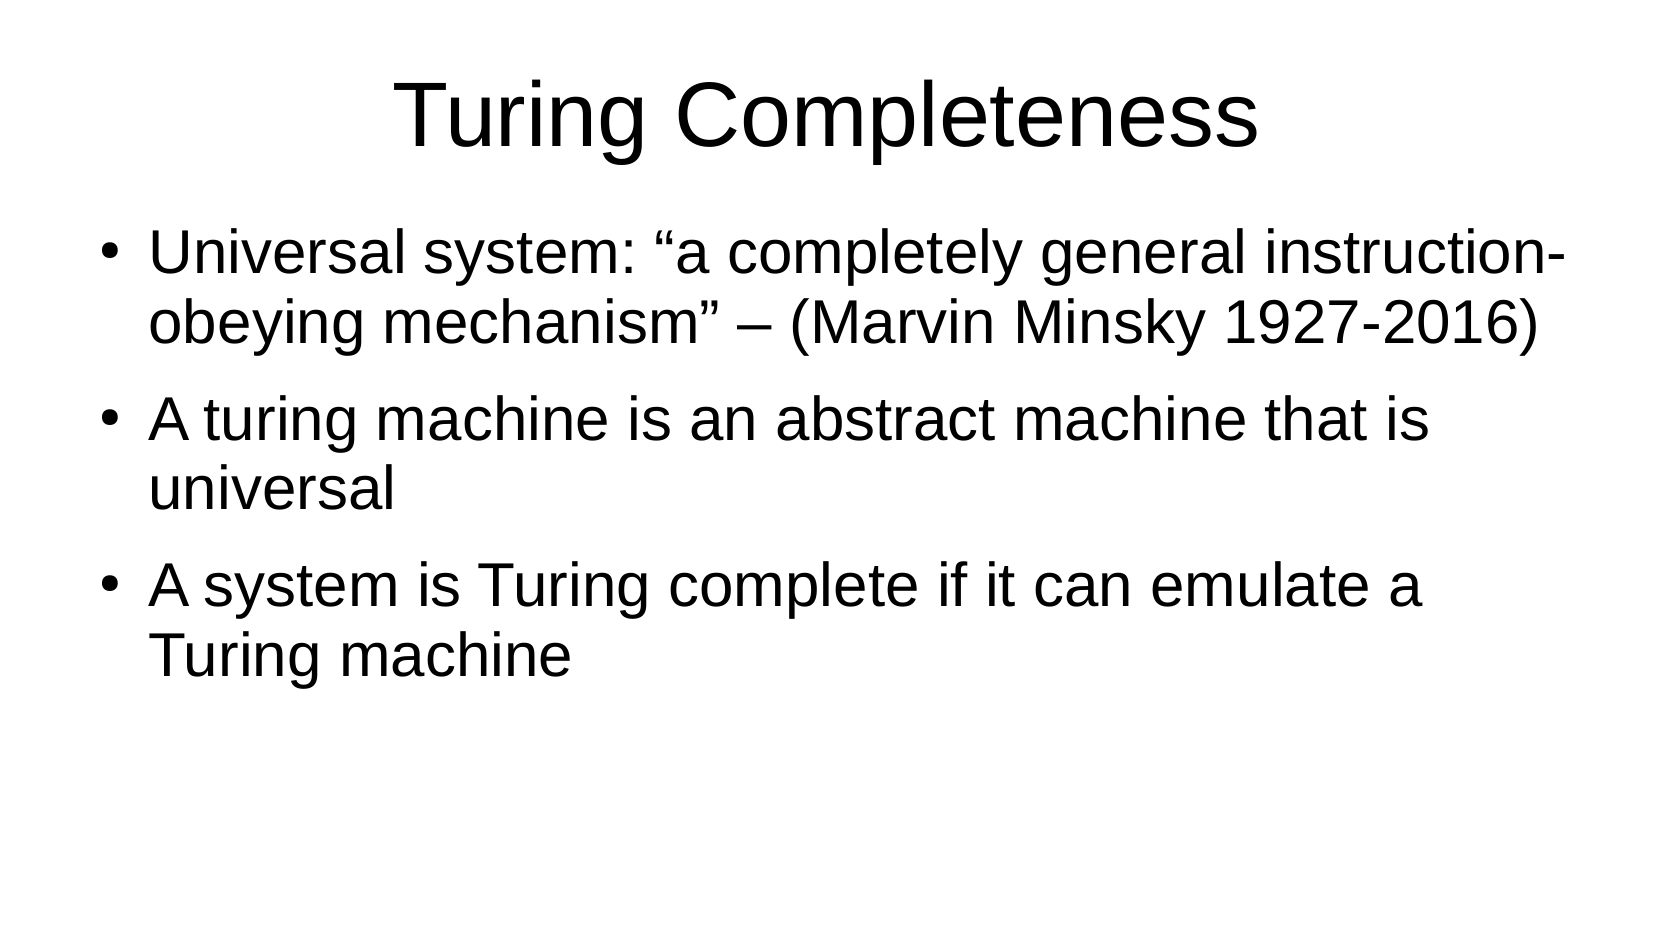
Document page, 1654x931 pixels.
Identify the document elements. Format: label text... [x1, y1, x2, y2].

title Turing Completeness [82, 37, 1571, 193]
list Universal system: “a completely general instruction-obeying mechanism” – (Marvin Minsky 1927-2016) A turing machine is an abstract machine that is universal A system is Turing complete if it can emulate a Turing machine [82, 217, 1571, 758]
